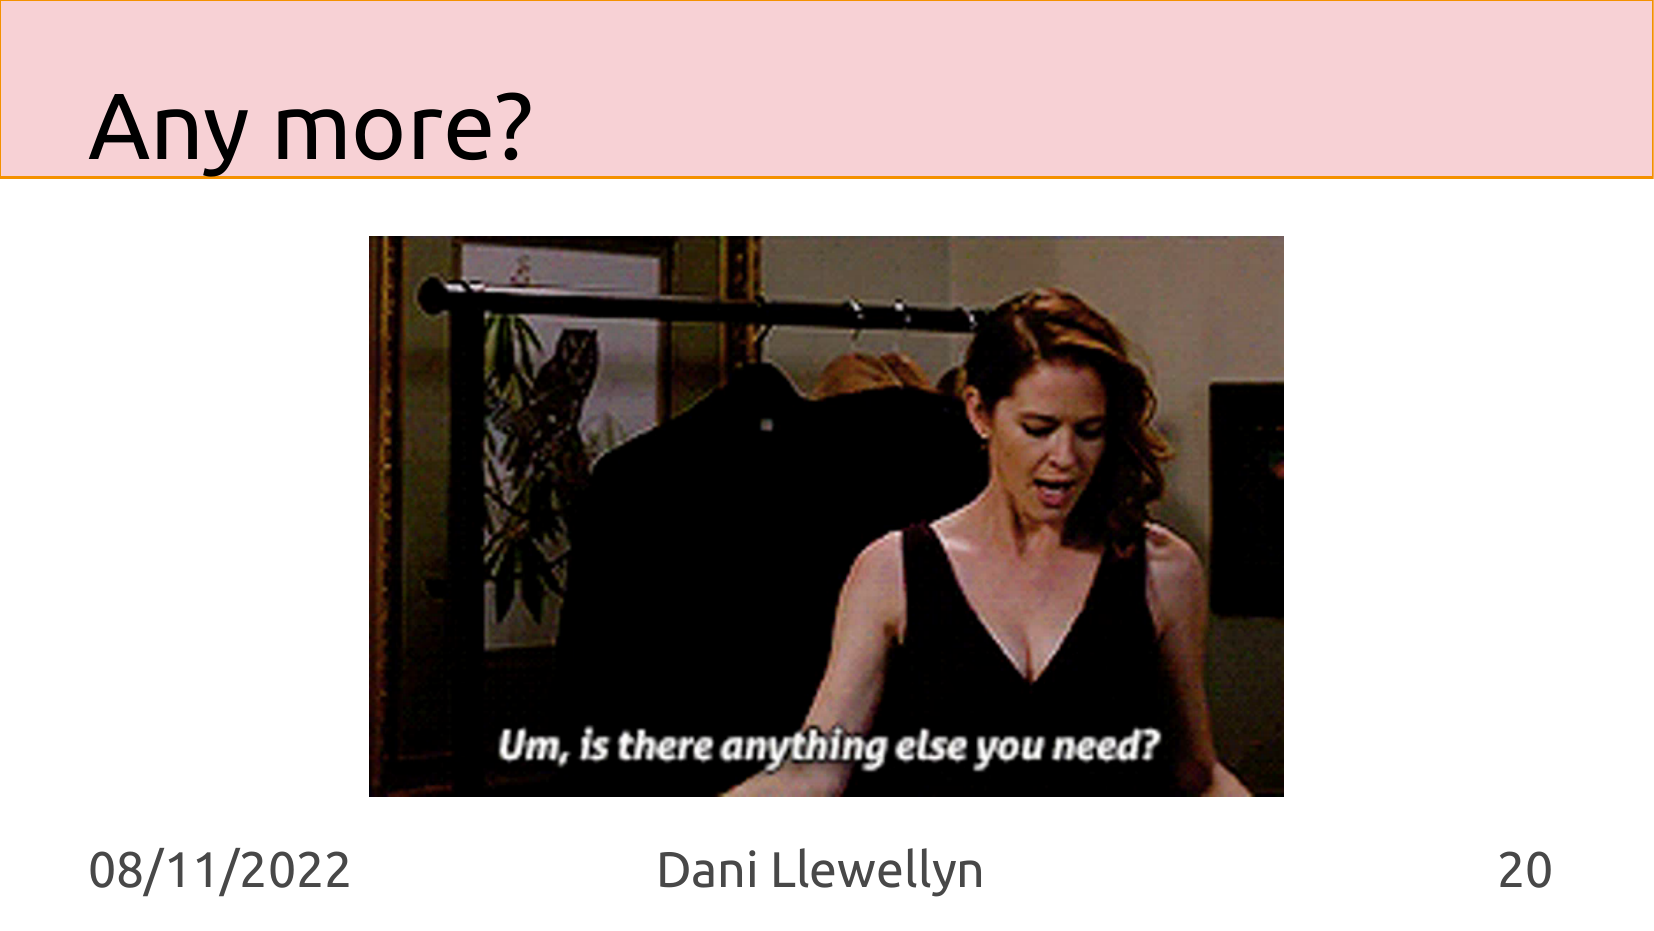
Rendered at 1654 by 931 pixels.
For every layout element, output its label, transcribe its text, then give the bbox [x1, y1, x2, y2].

title Any more? [88, 14, 1565, 178]
text_box [368, 236, 1285, 798]
